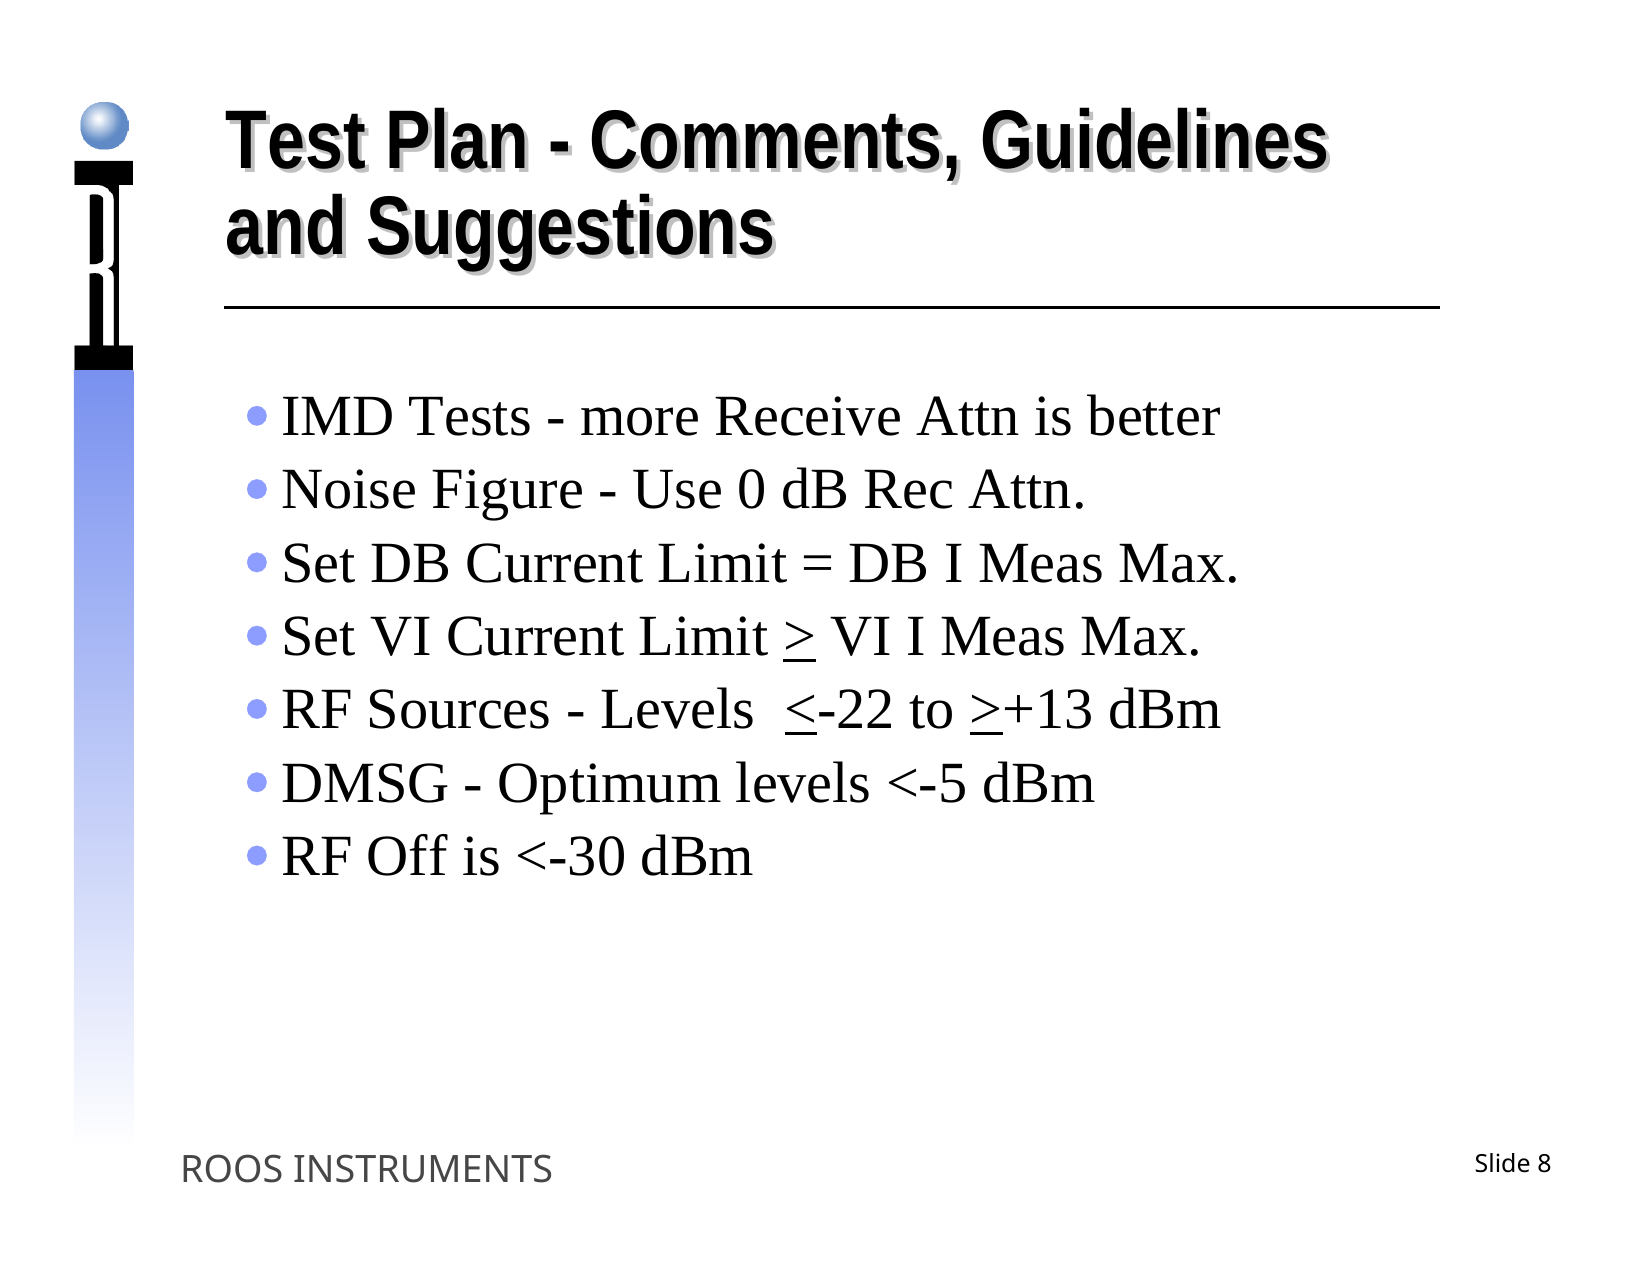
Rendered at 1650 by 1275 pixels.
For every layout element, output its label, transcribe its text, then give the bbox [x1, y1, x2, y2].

text_box Test Plan - Comments, Guidelines and Suggestions [225, 99, 1447, 284]
text_box IMD Tests - more Receive Attn is better Noise Figure - Use 0 dB Rec Attn. Set DB Current Limit = DB I Meas Max. Set VI Current Limit > VI I Meas Max. RF Sources - Levels <-22 to >+13 dBm DMSG - Optimum levels <-5 dBm RF Off is <-30 dBm [232, 383, 1456, 895]
